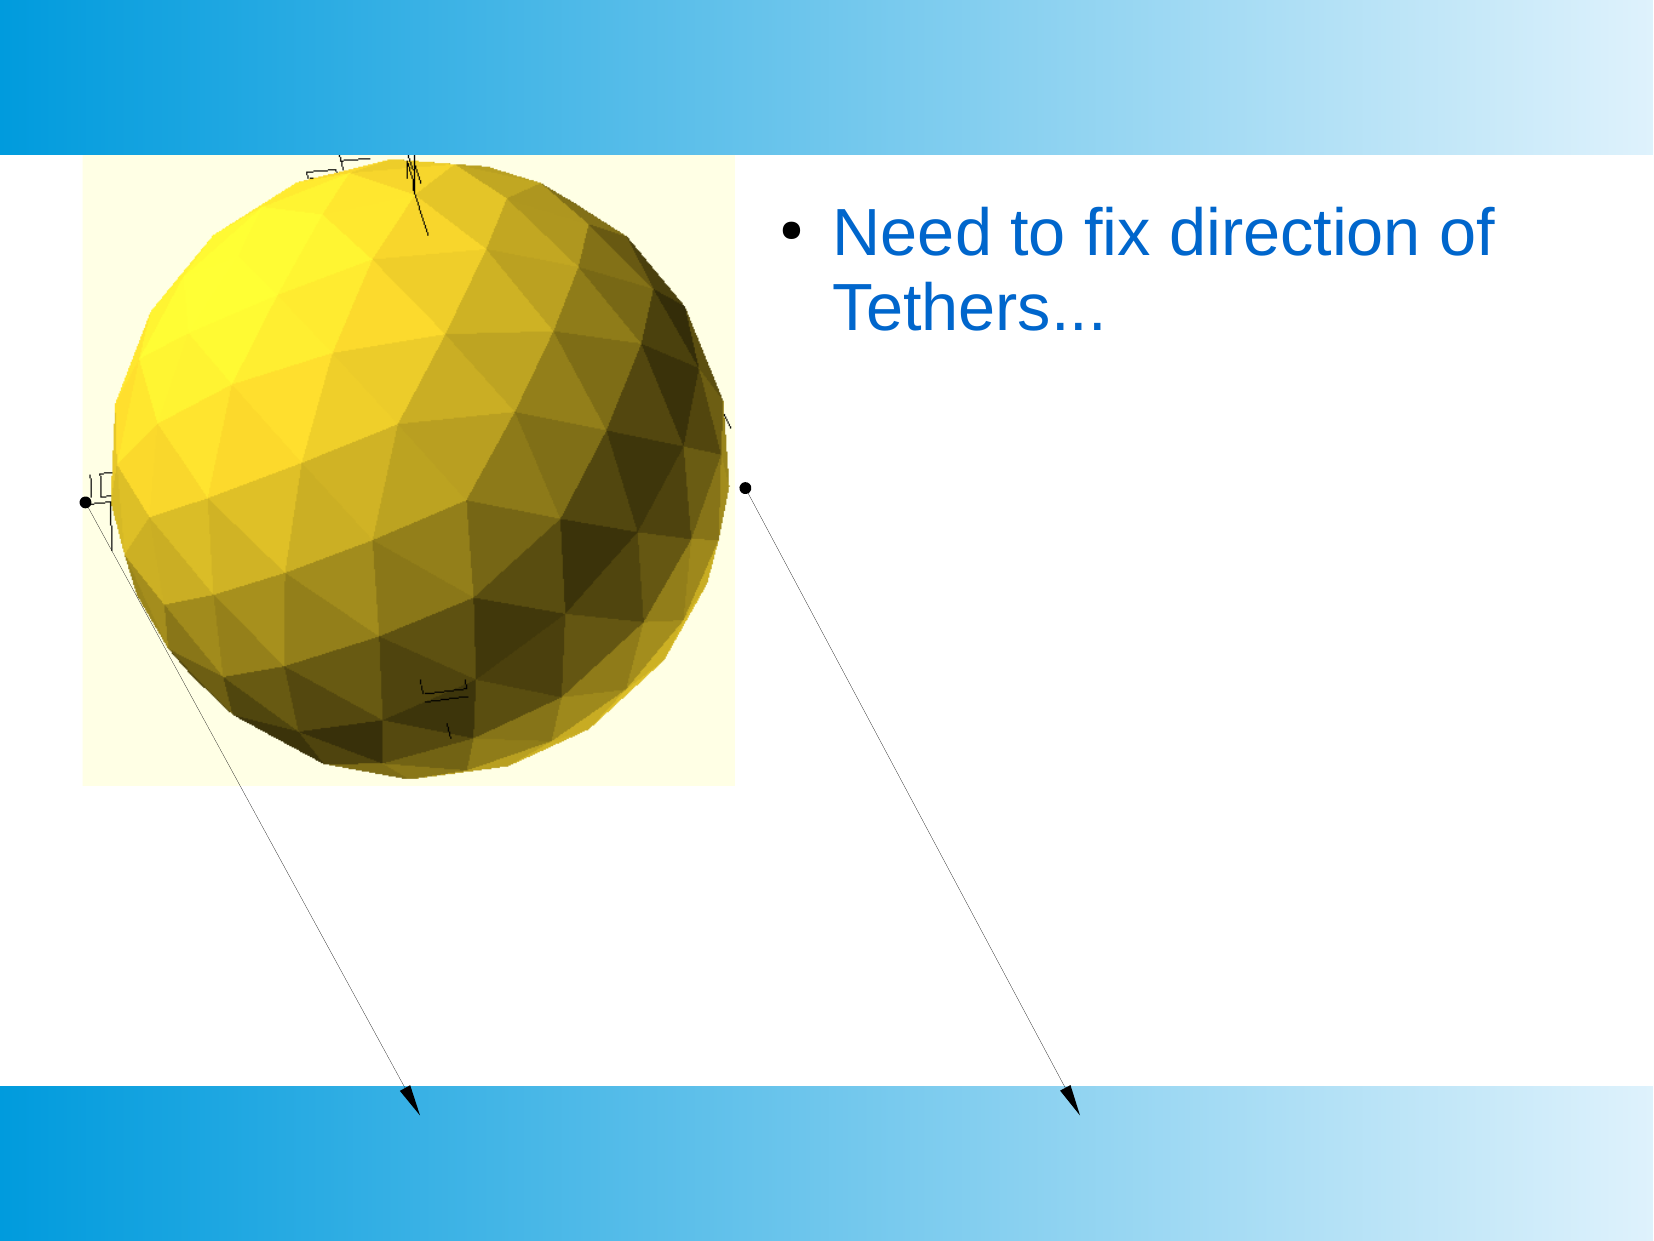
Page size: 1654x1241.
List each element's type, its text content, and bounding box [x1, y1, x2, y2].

list Need to fix direction of Tethers... [761, 195, 1654, 1216]
picture [82, 155, 735, 786]
picture [82, 508, 239, 786]
